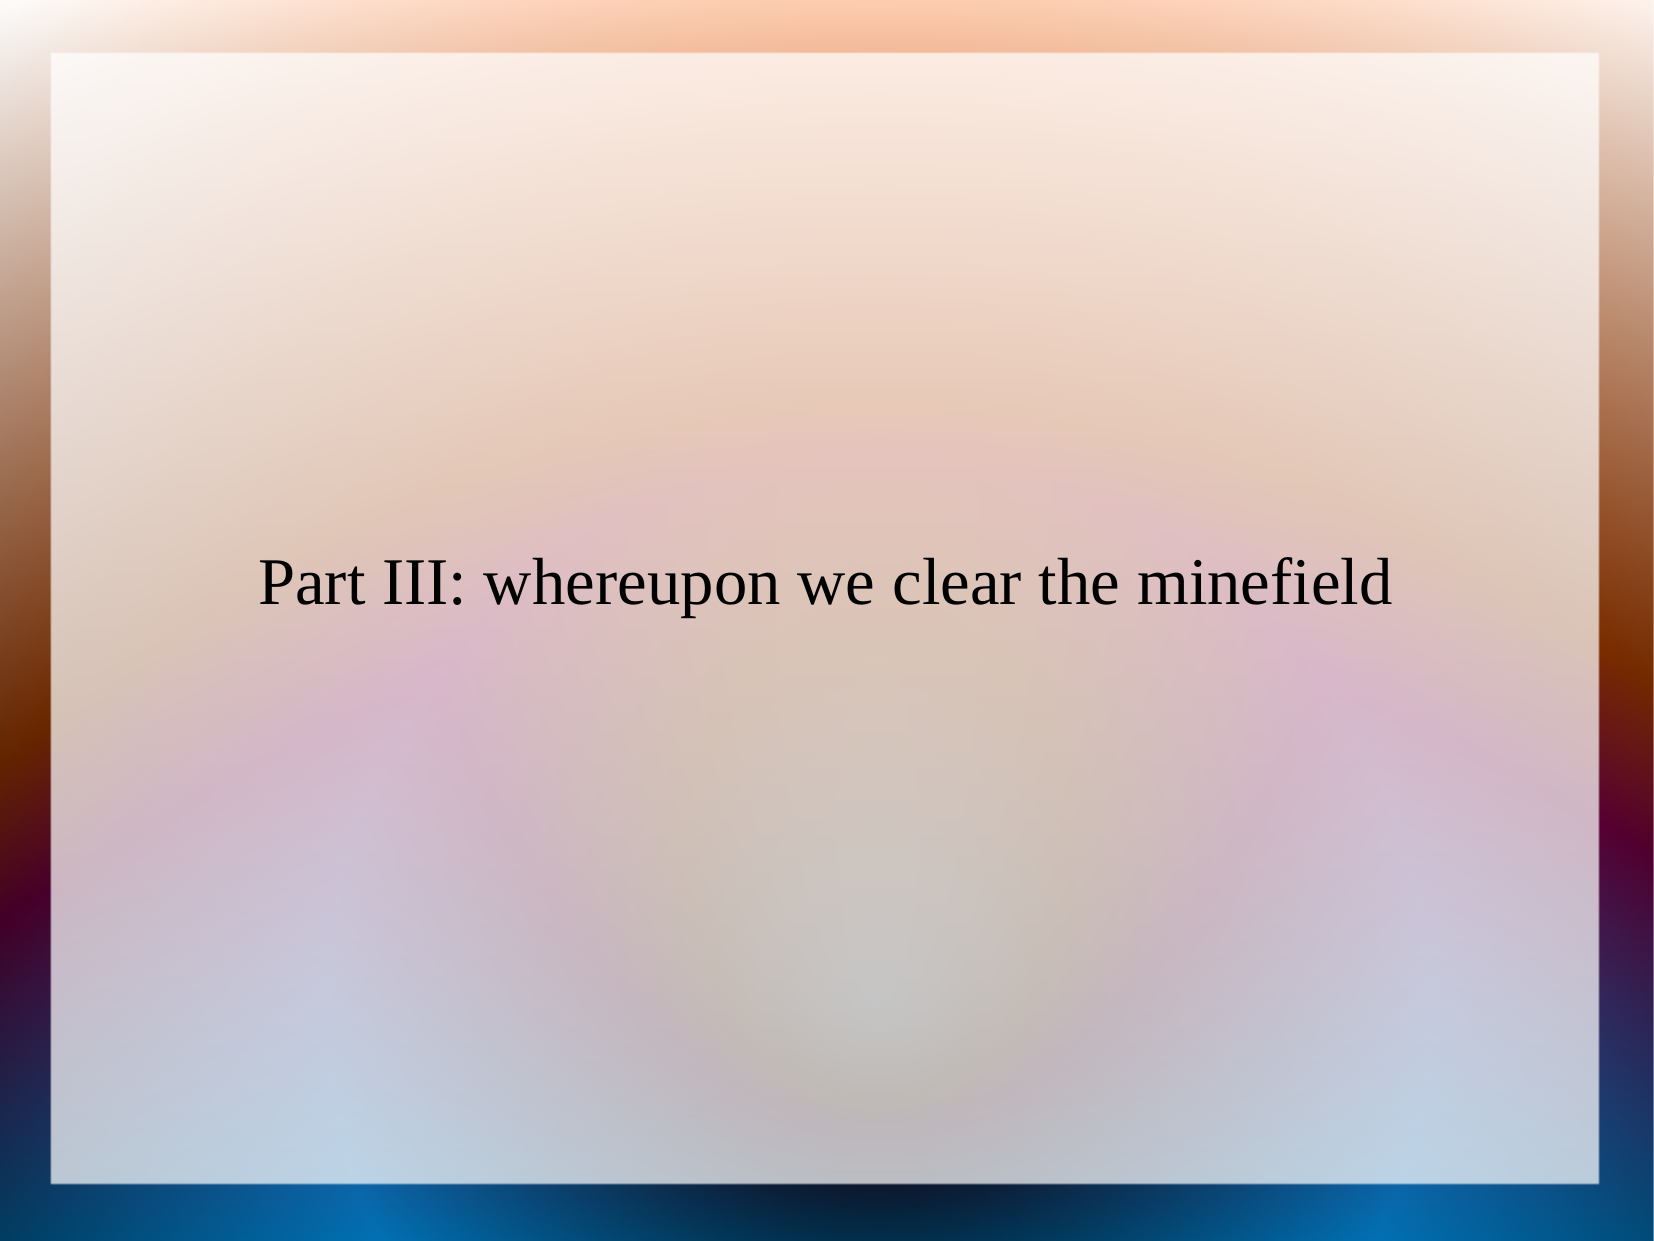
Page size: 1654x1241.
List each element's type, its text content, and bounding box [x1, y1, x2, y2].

subtitle Part III: whereupon we clear the minefield [82, 62, 1571, 1102]
picture [0, 0, 1654, 1241]
